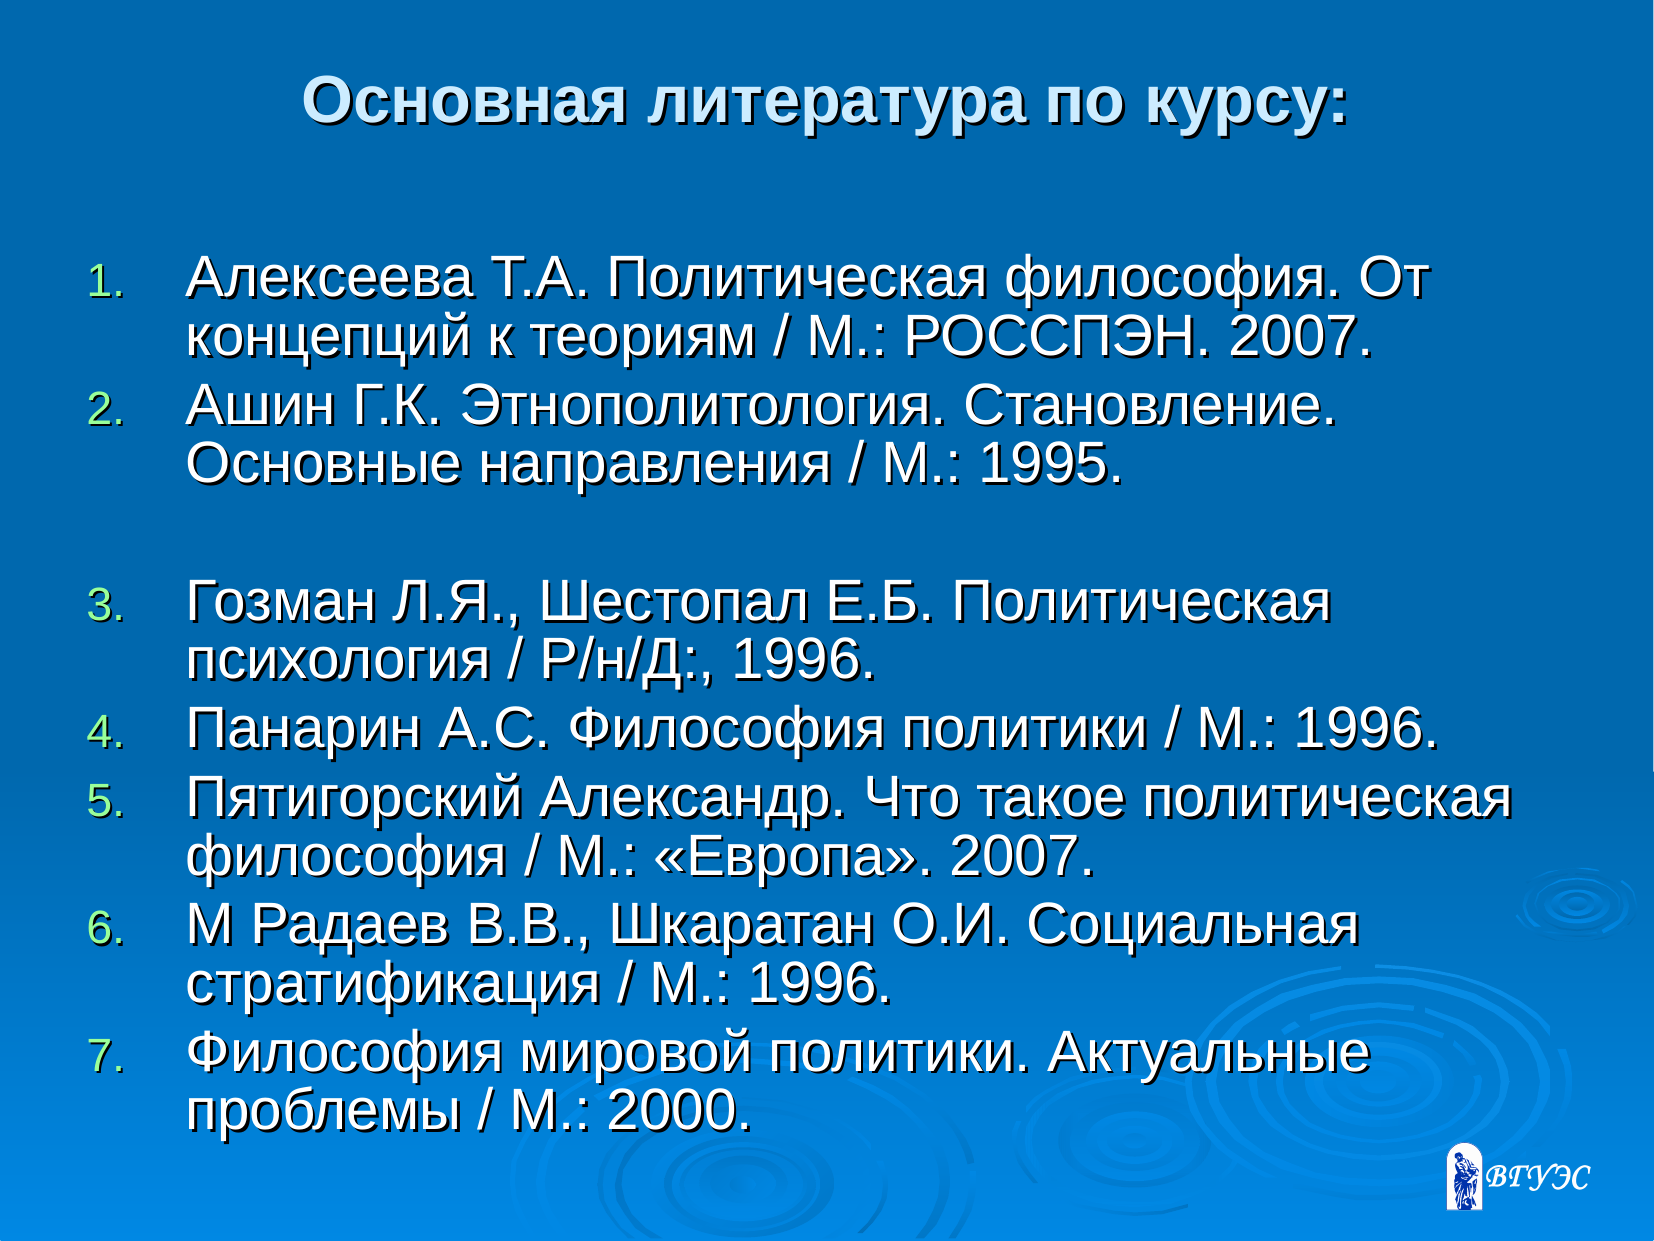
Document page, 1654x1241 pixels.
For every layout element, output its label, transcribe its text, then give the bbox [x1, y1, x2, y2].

subtitle Алексеева Т.А. Политическая философия. От концепций к теориям / М.: РОССПЭН. 2007. Ашин Г.К. Этнополитология. Становление. Основные направления / М.: 1995. Гозман Л.Я., Шестопал Е.Б. Политическая психология / Р/н/Д:, 1996. Панарин А.С. Философия политики / М.: 1996. Пятигорский Александр. Что такое политическая философия / М.: «Европа». 2007. М Радаев В.В., Шкаратан О.И. Социальная стратификация / М.: 1996. Философия мировой политики. Актуальные проблемы / М.: 2000. [71, 242, 1574, 1211]
picture [1446, 1142, 1592, 1211]
title Основная литература по курсу: [123, 38, 1530, 145]
